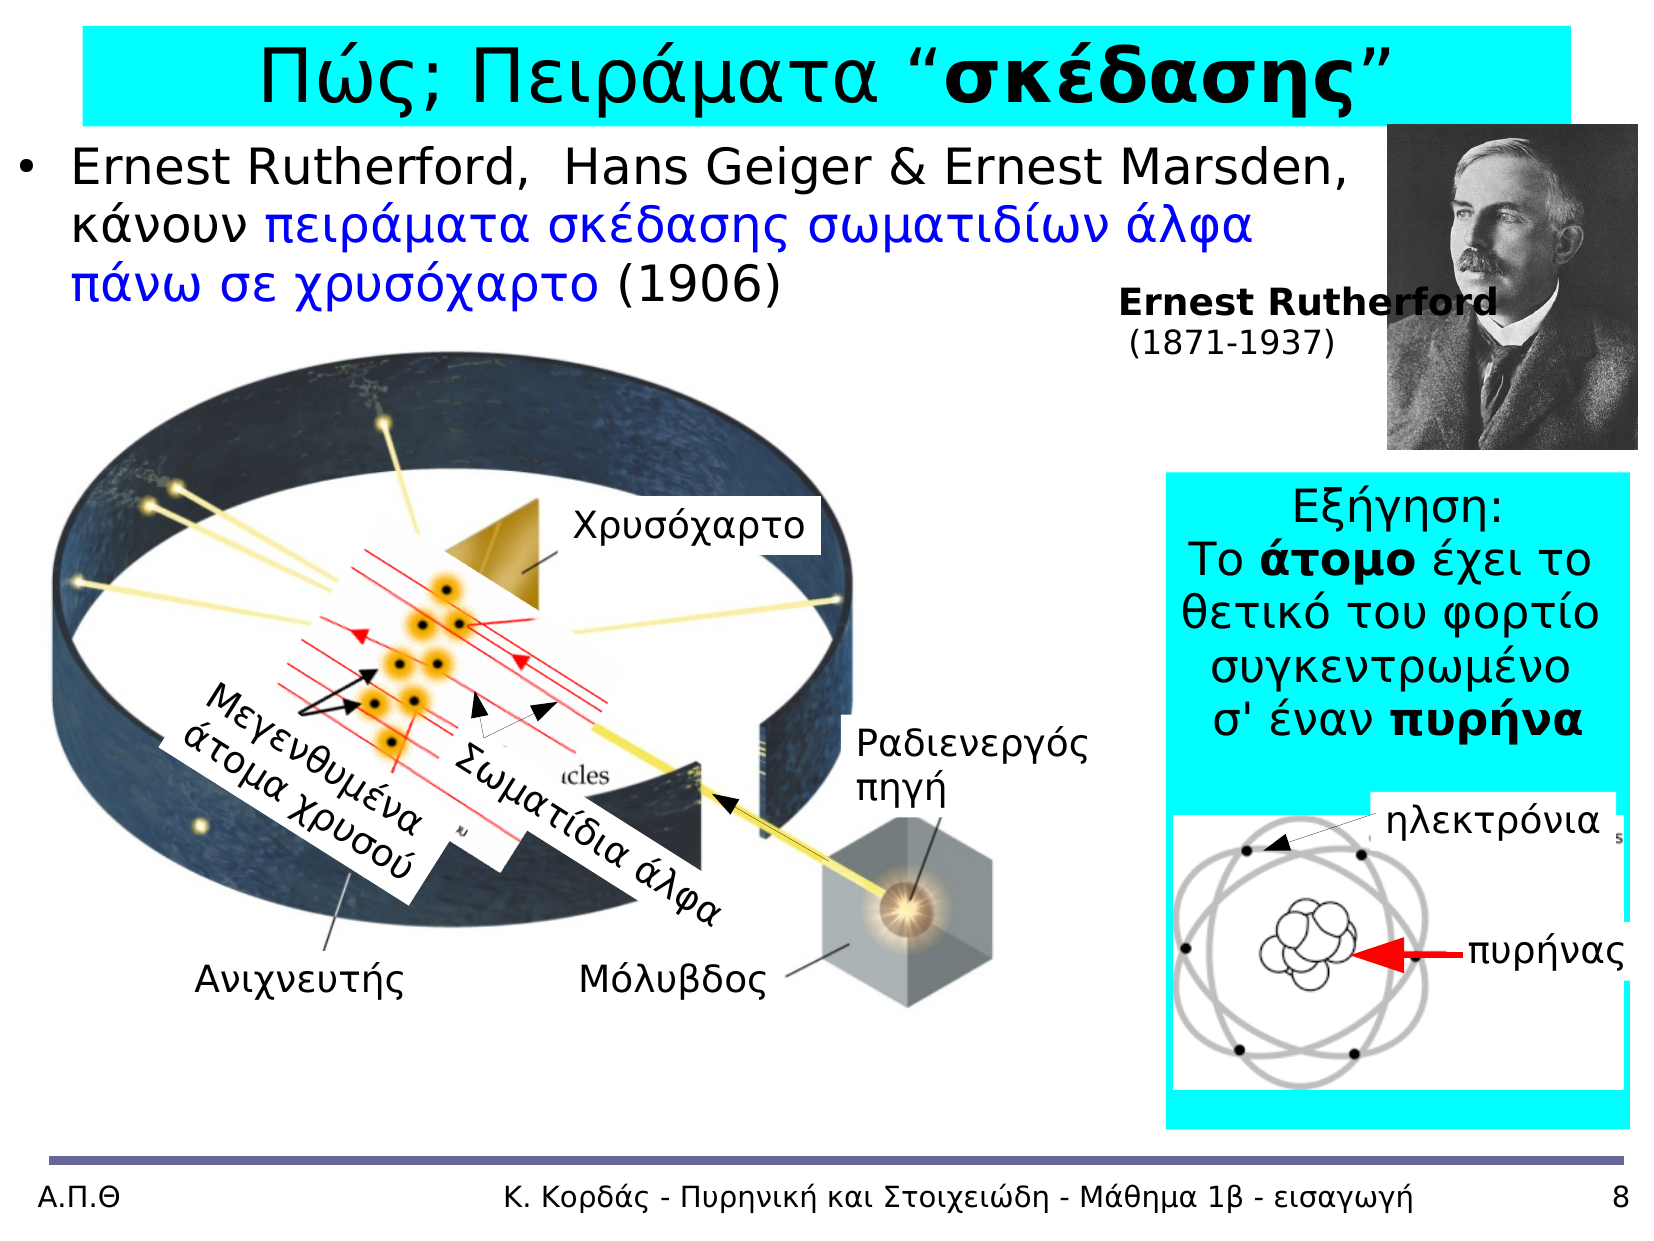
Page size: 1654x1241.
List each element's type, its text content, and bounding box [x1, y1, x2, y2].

text_box Μεγενθυμένα άτομα χρυσού [158, 660, 464, 906]
title Πώς; Πειράματα “σκέδασης” [82, 25, 1571, 127]
text_box ηλεκτρόνια [1370, 791, 1617, 851]
text_box Ernest Rutherford (1871-1937) [1103, 272, 1514, 371]
text_box Ανιχνευτής [179, 950, 422, 1010]
text_box πυρήνας [1452, 921, 1643, 981]
text_box Εξήγηση: Το άτομο έχει το θετικό του φορτίο συγκεντρωμένο σ' έναν πυρήνα [1165, 472, 1630, 1130]
list Ernest Rutherford, Hans Geiger & Ernest Marsden, κάνουν πειράματα σκέδασης σωματιδίων άλφα πάνω σε χρυσόχαρτο (1906) [0, 138, 1388, 1083]
picture [1173, 815, 1624, 1090]
picture [37, 339, 1007, 1015]
text_box Ραδιενεργός πηγή [840, 714, 1107, 818]
text_box Μόλυβδος [563, 950, 785, 1010]
picture [1387, 124, 1638, 451]
text_box Χρυσόχαρτο [557, 496, 821, 555]
text_box Σωματίδια άλφα [431, 720, 759, 957]
